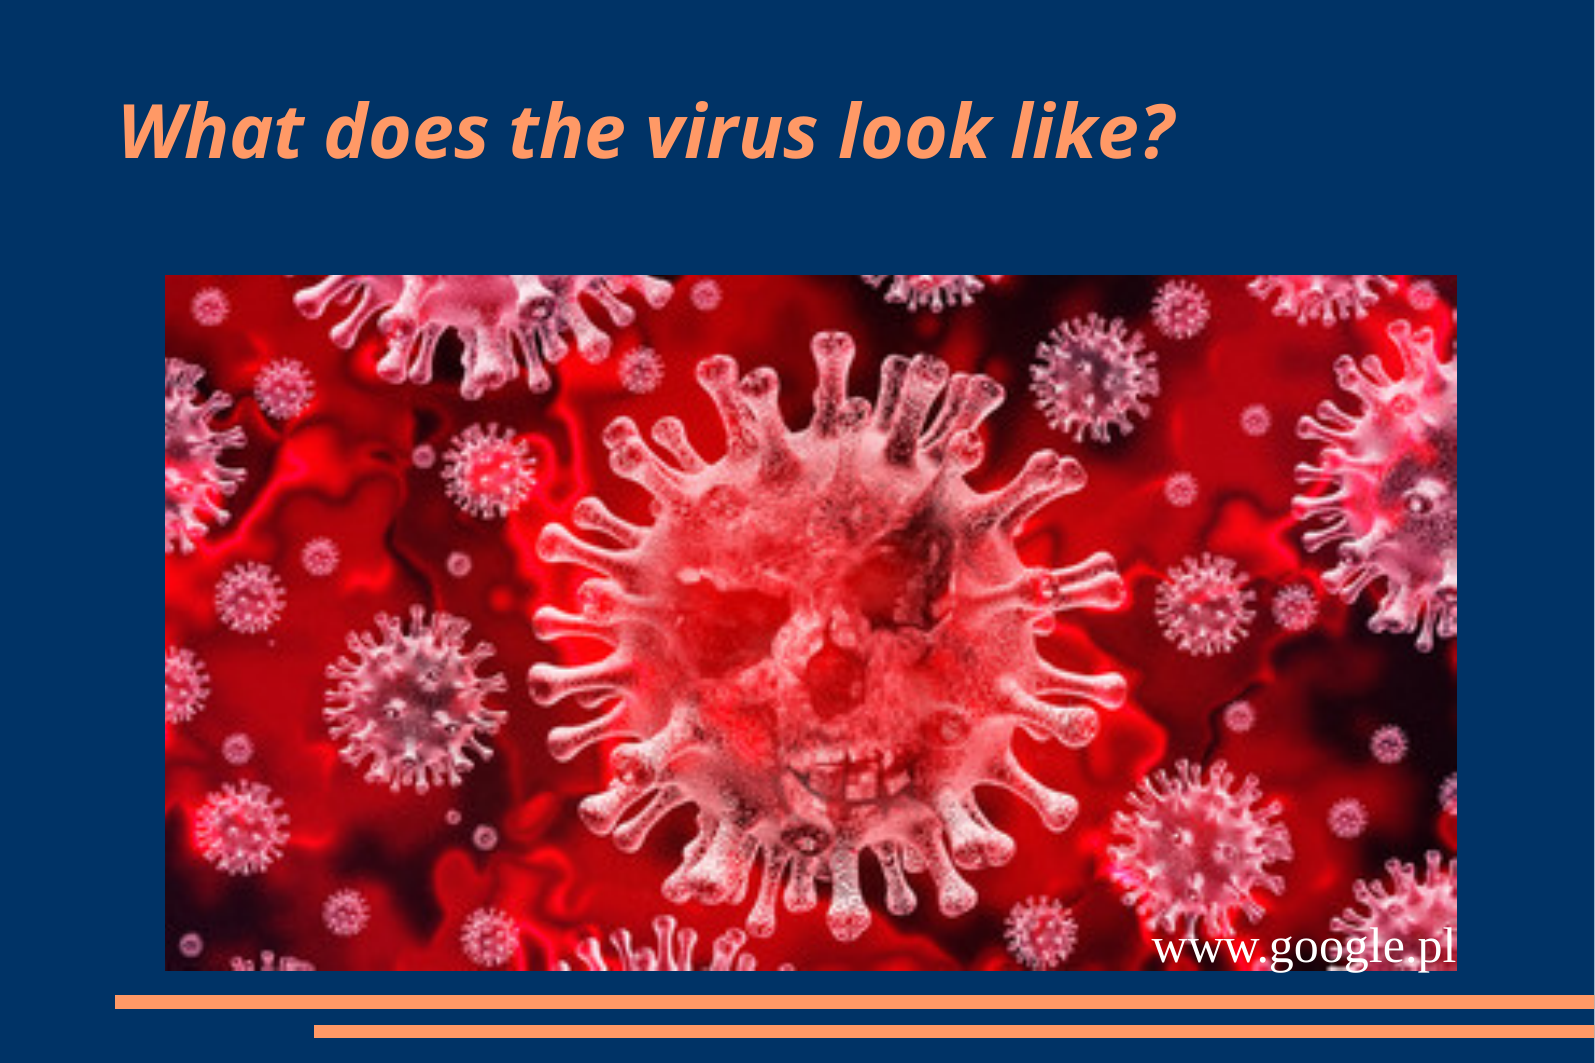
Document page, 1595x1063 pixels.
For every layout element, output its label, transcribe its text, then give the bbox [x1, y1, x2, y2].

title What does the virus look like? [117, 39, 1479, 218]
text_box www.google.pl [1151, 918, 1460, 975]
picture [165, 276, 1457, 971]
